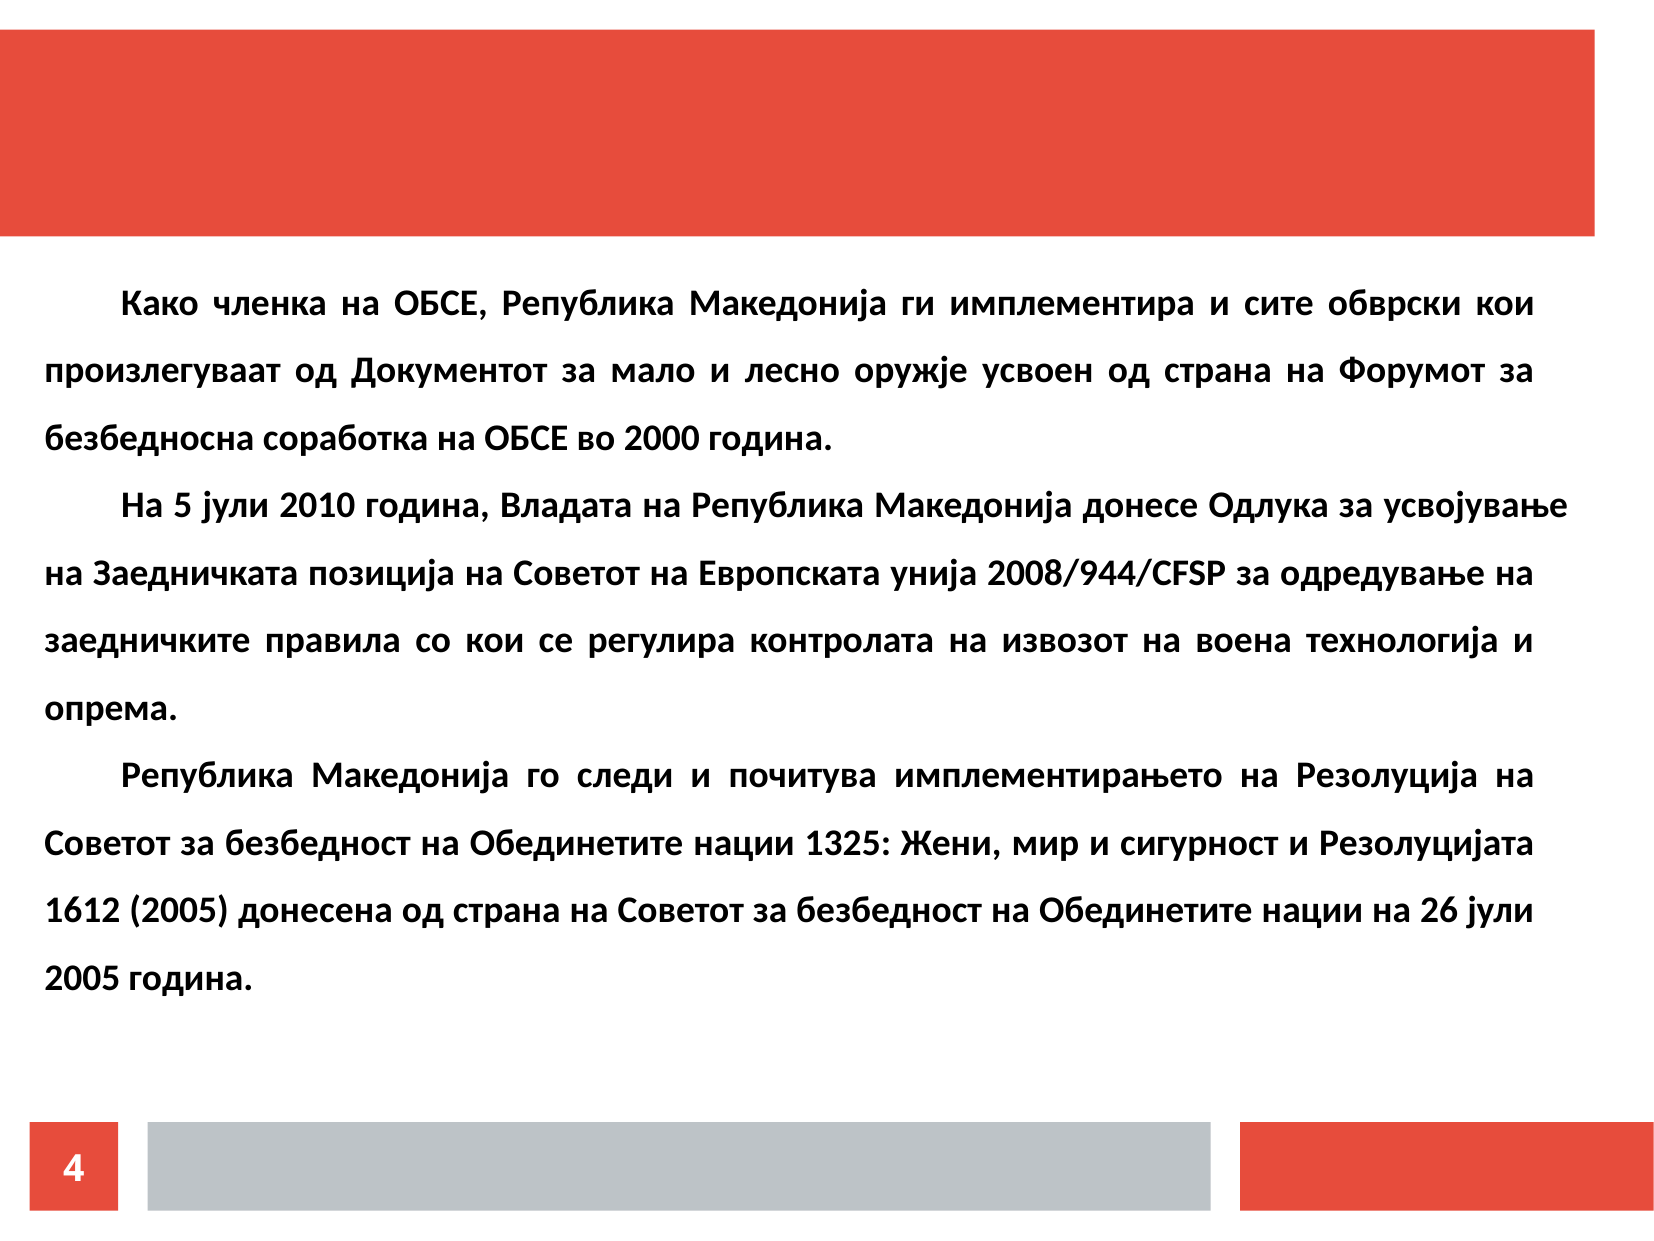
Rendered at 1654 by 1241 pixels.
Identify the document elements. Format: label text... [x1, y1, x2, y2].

text_box 4 [29, 1122, 119, 1211]
text_box Како членка на ОБСЕ, Република Македонија ги имплементира и сите обврски кои произлегуваат од Документот за мало и лесно оружје усвоен од страна на Форумот за безбедносна соработка на ОБСЕ во 2000 година. На 5 јули 2010 година, Владата на Република Македонија донесе Одлука за усвојување на Заедничката позиција на Советот на Европската унија 2008/944/CFSP за одредување на заедничките правила со кои се регулира контролата на извозот на воена технологија и опрема. Република Македонија го следи и почитува имплементирањето на Резолуција на Советот за безбедност на Обединетите нации 1325: Жени, мир и сигурност и Резолуцијата 1612 (2005) донесена од страна на Советот за безбедност на Обединетите нации на 26 јули 2005 година. [29, 135, 1585, 1005]
